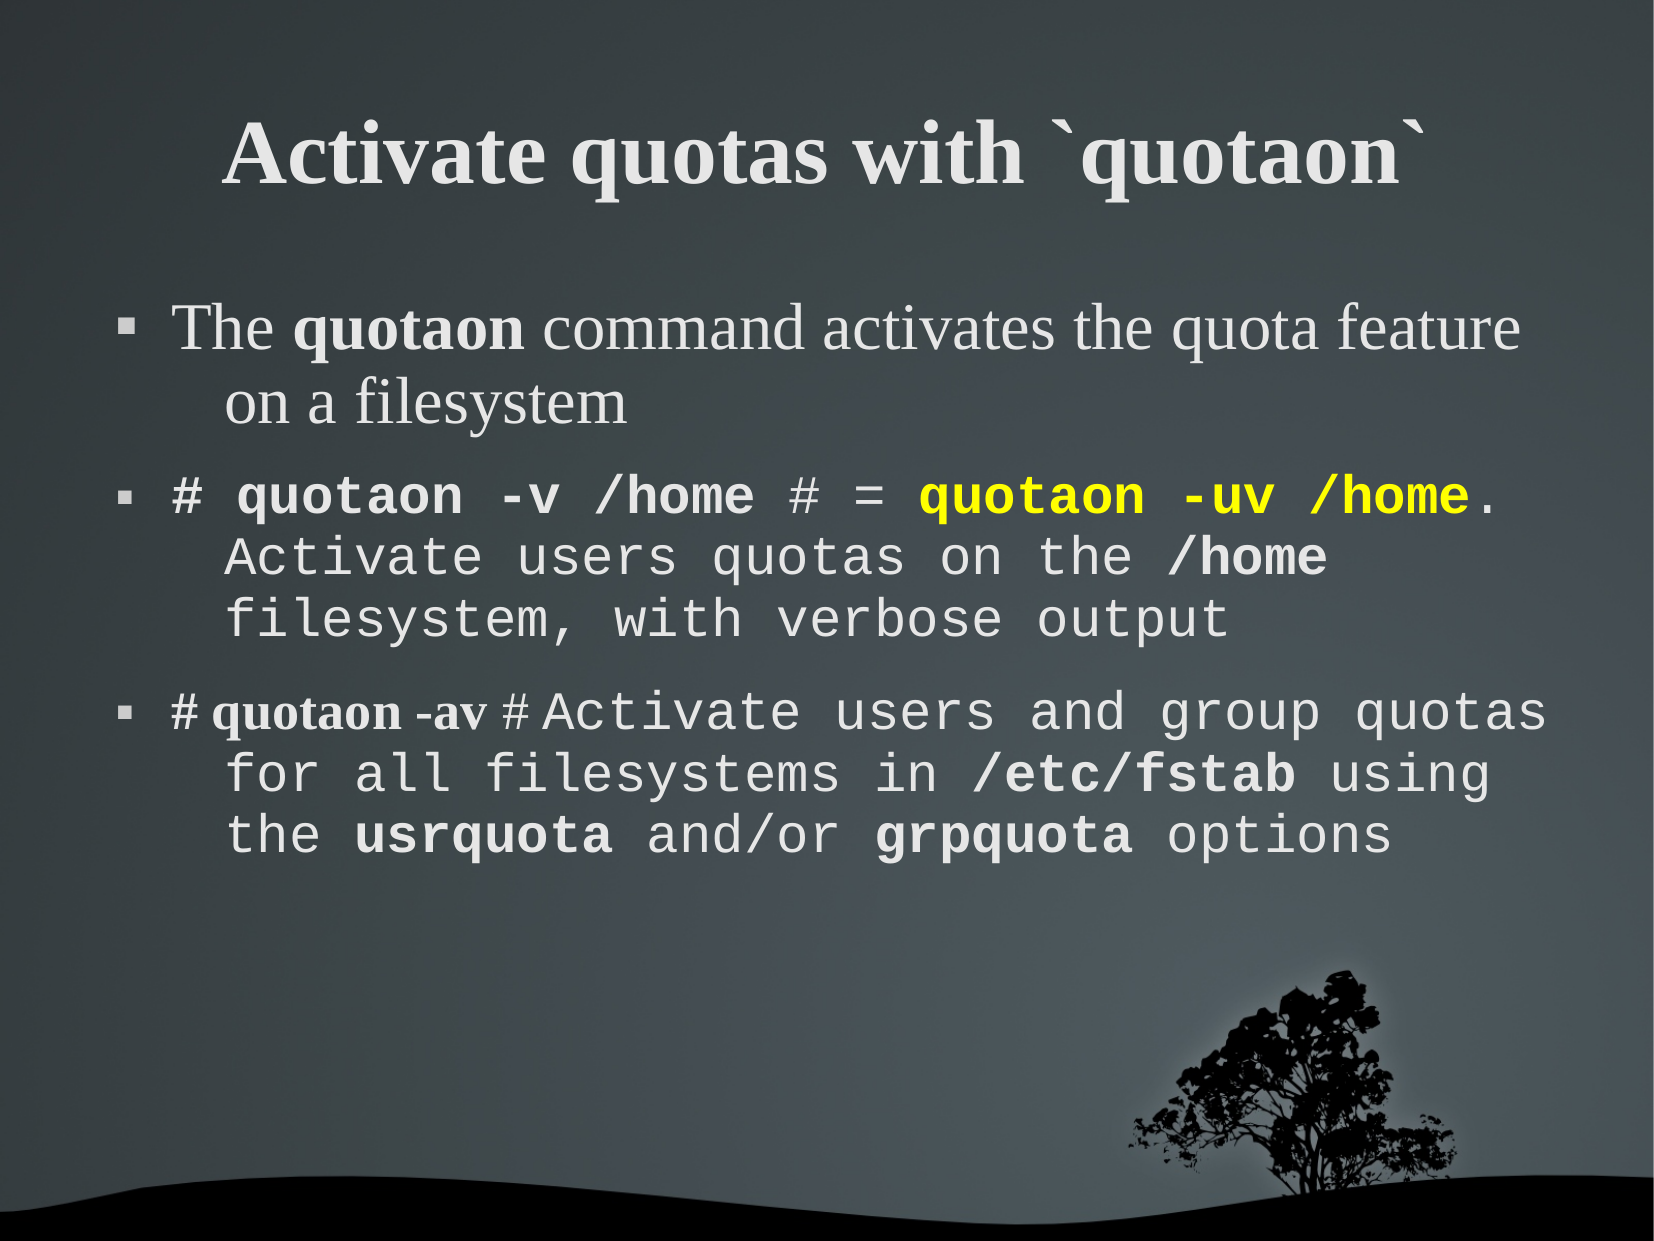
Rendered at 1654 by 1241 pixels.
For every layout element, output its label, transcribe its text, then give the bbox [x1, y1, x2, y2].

list The quotaon command activates the quota feature on a filesystem # quotaon -v /home # = quotaon -uv /home. Activate users quotas on the /home filesystem, with verbose output # quotaon -av # Activate users and group quotas for all filesystems in /etc/fstab using the usrquota and/or grpquota options [82, 290, 1571, 1116]
title Activate quotas with `quotaon` [82, 33, 1571, 273]
picture [0, 0, 1654, 1241]
